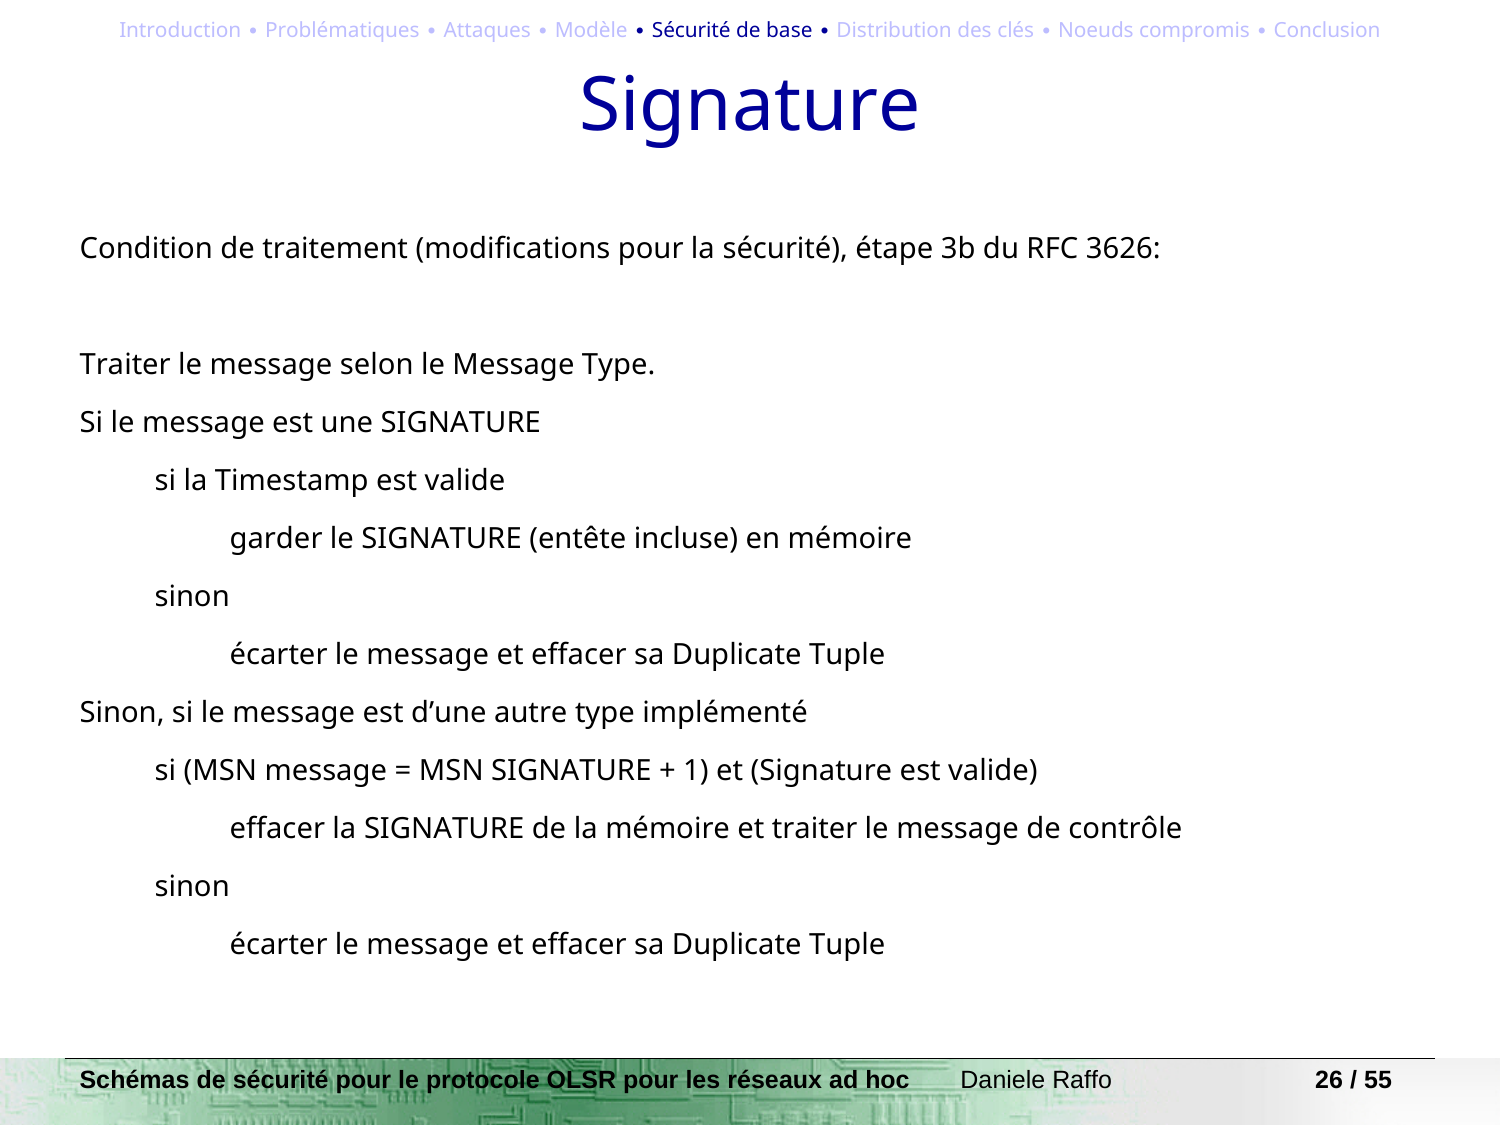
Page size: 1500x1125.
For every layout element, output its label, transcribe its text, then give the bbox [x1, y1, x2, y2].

text_box Signature [64, 52, 1436, 161]
text_box Introduction ∙ Problématiques ∙ Attaques ∙ Modèle ∙ Sécurité de base ∙ Distribution des clés ∙ Noeuds compromis ∙ Conclusion [0, 7, 1500, 52]
text_box Schémas de sécurité pour le protocole OLSR pour les réseaux ad hoc Daniele Raffo [64, 1058, 1436, 1103]
picture [0, 1058, 1500, 1125]
text_box Condition de traitement (modifications pour la sécurité), étape 3b du RFC 3626: Traiter le message selon le Message Type. Si le message est une SIGNATURE si la Timestamp est valide garder le SIGNATURE (entête incluse) en mémoire sinon écarter le message et effacer sa Duplicate Tuple Sinon, si le message est d’une autre type implémenté si (MSN message = MSN SIGNATURE + 1) et (Signature est valide) effacer la SIGNATURE de la mémoire et traiter le message de contrôle sinon écarter le message et effacer sa Duplicate Tuple [64, 220, 1436, 971]
